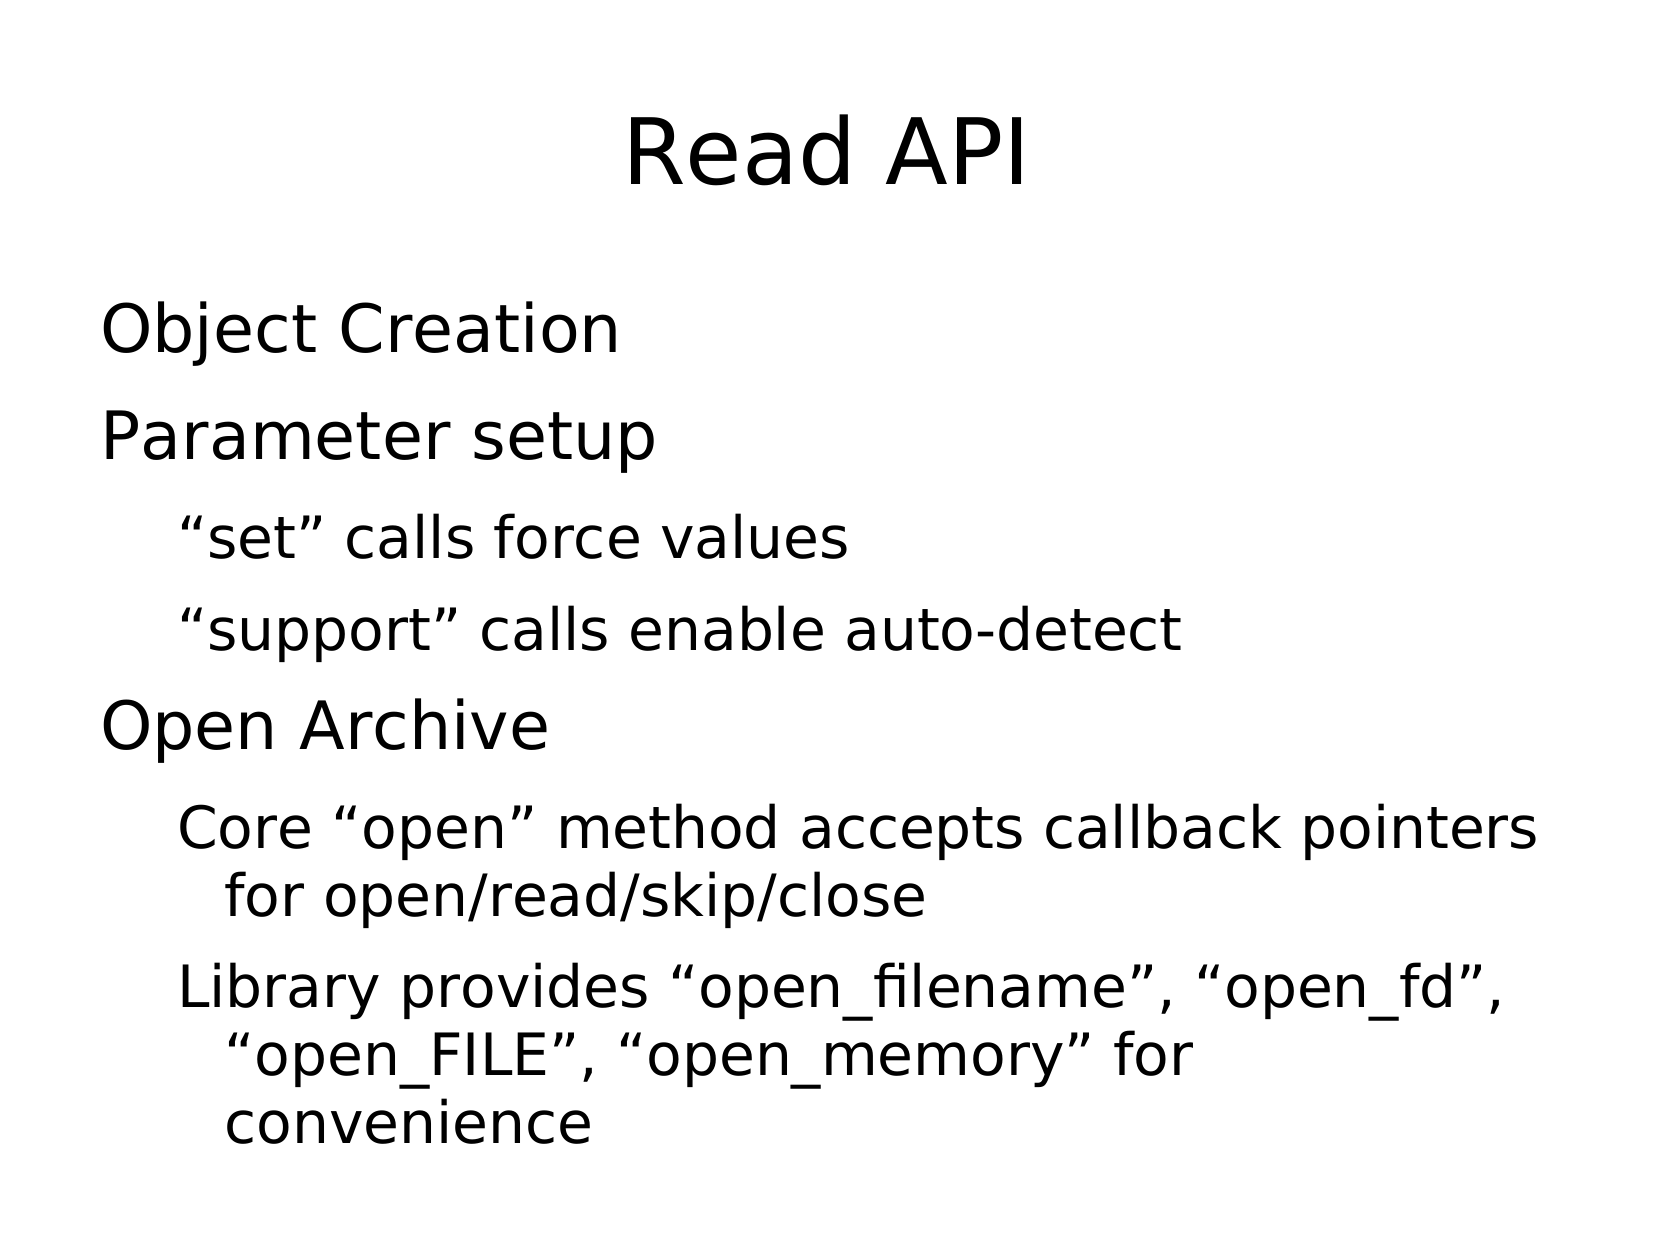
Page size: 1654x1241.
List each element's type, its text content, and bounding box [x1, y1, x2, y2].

list Object Creation Parameter setup “set” calls force values “support” calls enable auto-detect Open Archive Core “open” method accepts callback pointers for open/read/skip/close Library provides “open_filename”, “open_fd”, “open_FILE”, “open_memory” for convenience [82, 290, 1571, 1157]
title Read API [82, 49, 1571, 257]
